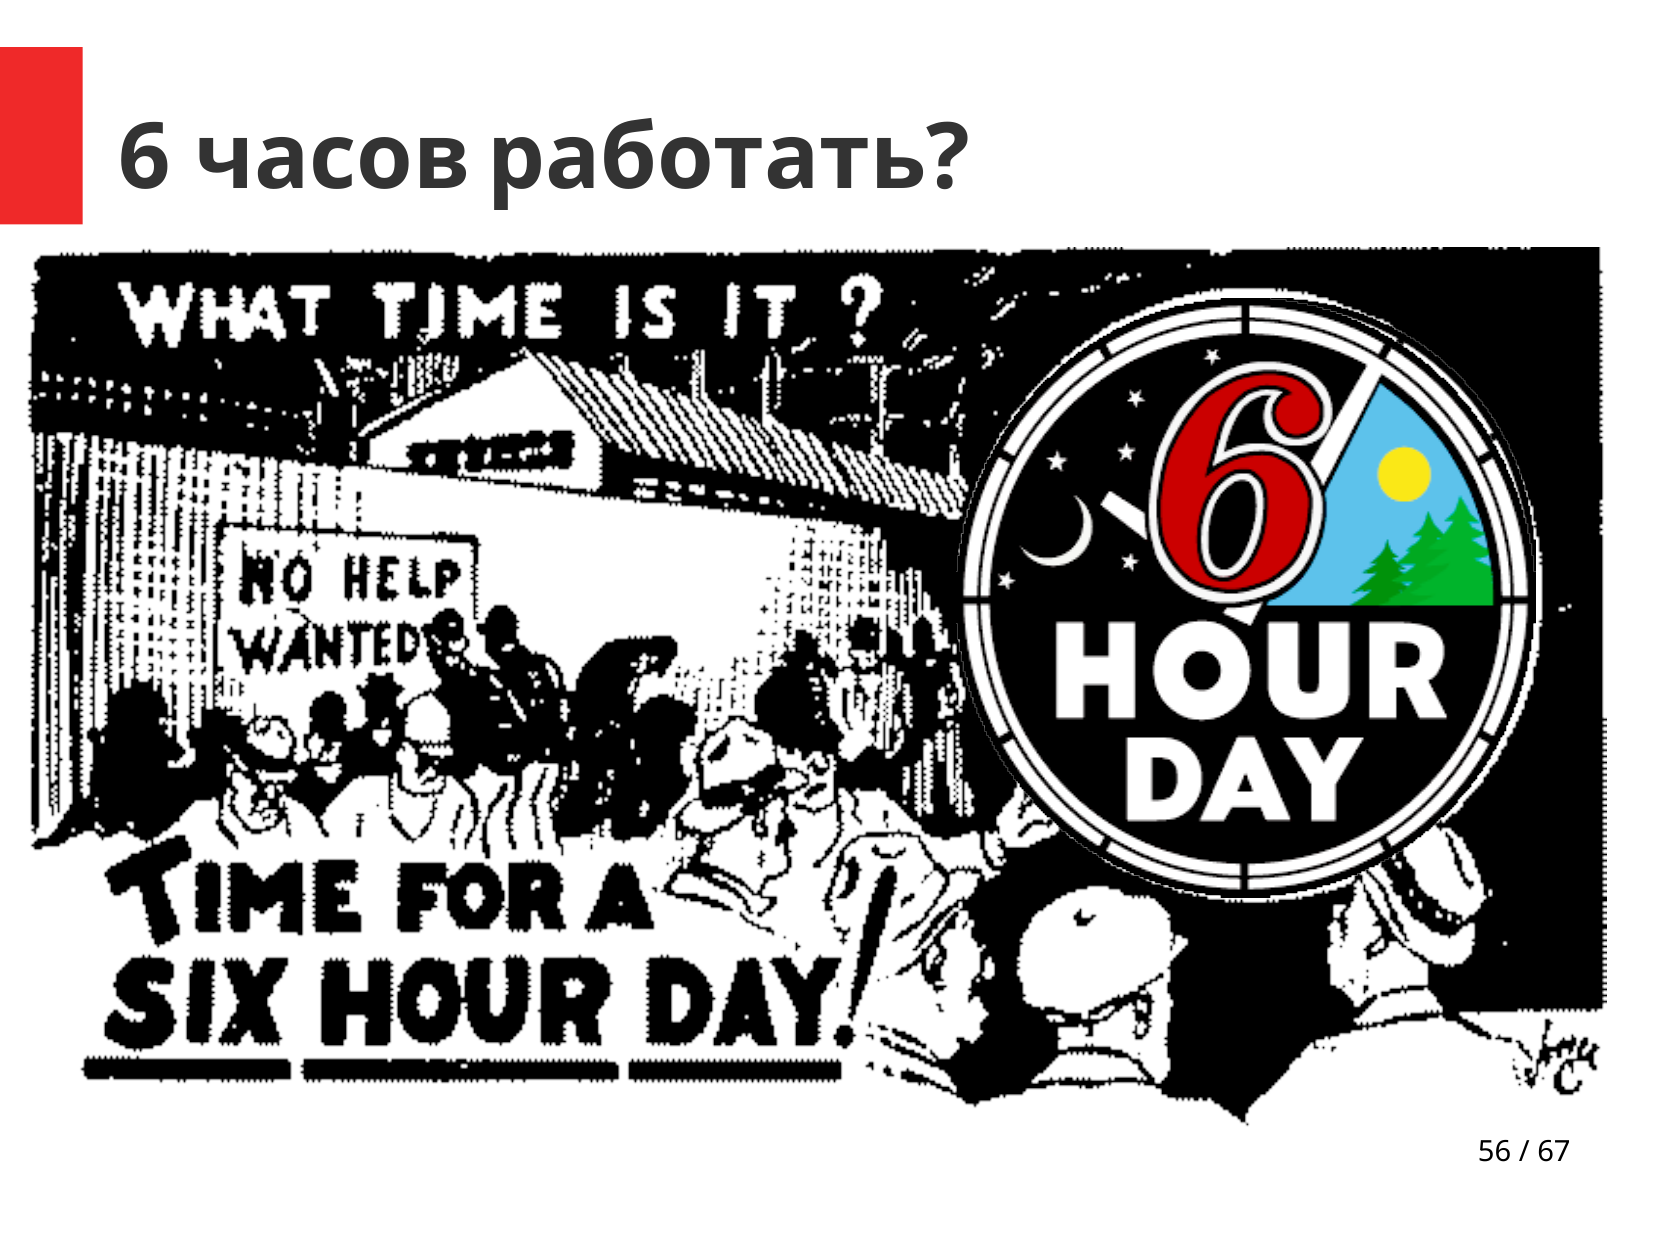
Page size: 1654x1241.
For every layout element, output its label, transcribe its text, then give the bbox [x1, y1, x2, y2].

title 6 часов работать? [118, 49, 1571, 247]
picture [23, 247, 1607, 1134]
